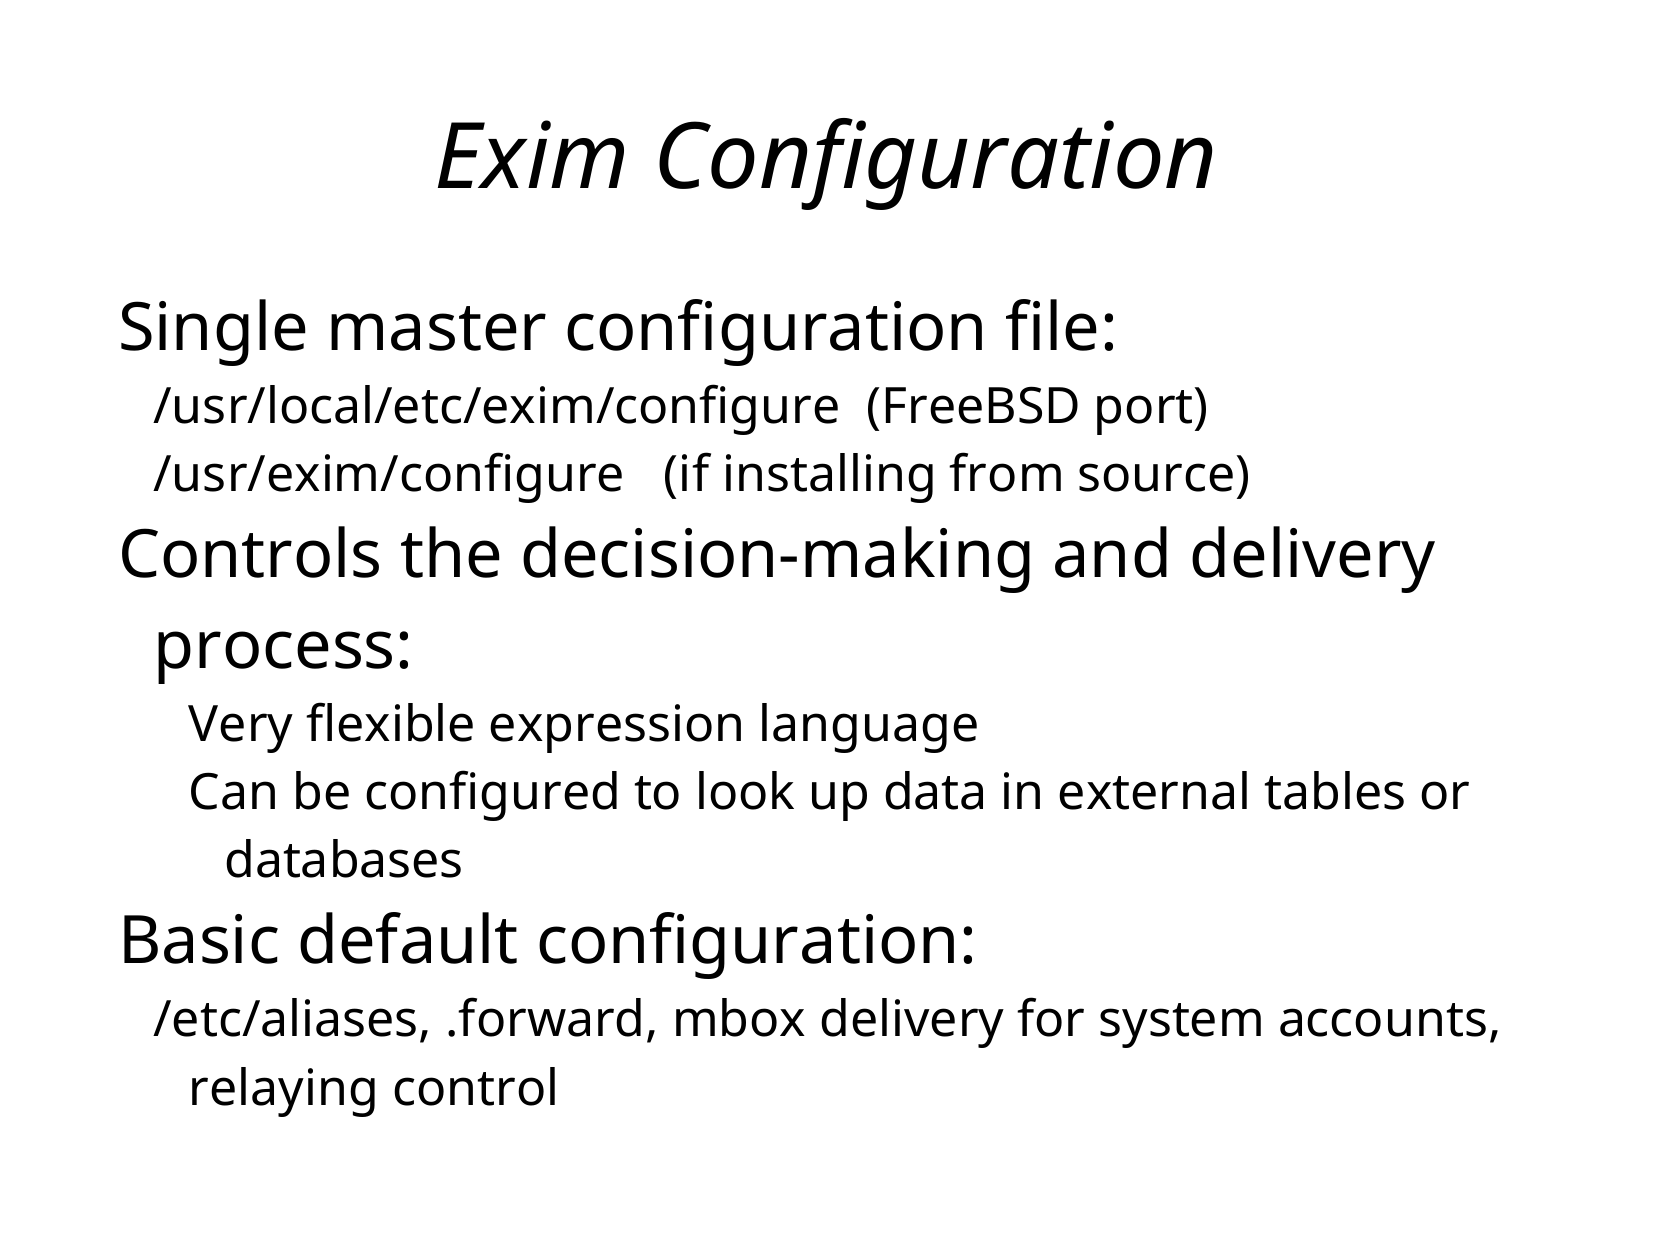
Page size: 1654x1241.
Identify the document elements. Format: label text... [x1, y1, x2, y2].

title Exim Configuration [82, 49, 1571, 257]
subtitle Single master configuration file: /usr/local/etc/exim/configure (FreeBSD port) /usr/exim/configure (if installing from source) Controls the decision-making and delivery process: Very flexible expression language Can be configured to look up data in external tables or databases Basic default configuration: /etc/aliases, .forward, mbox delivery for system accounts, relaying control [82, 290, 1571, 1109]
